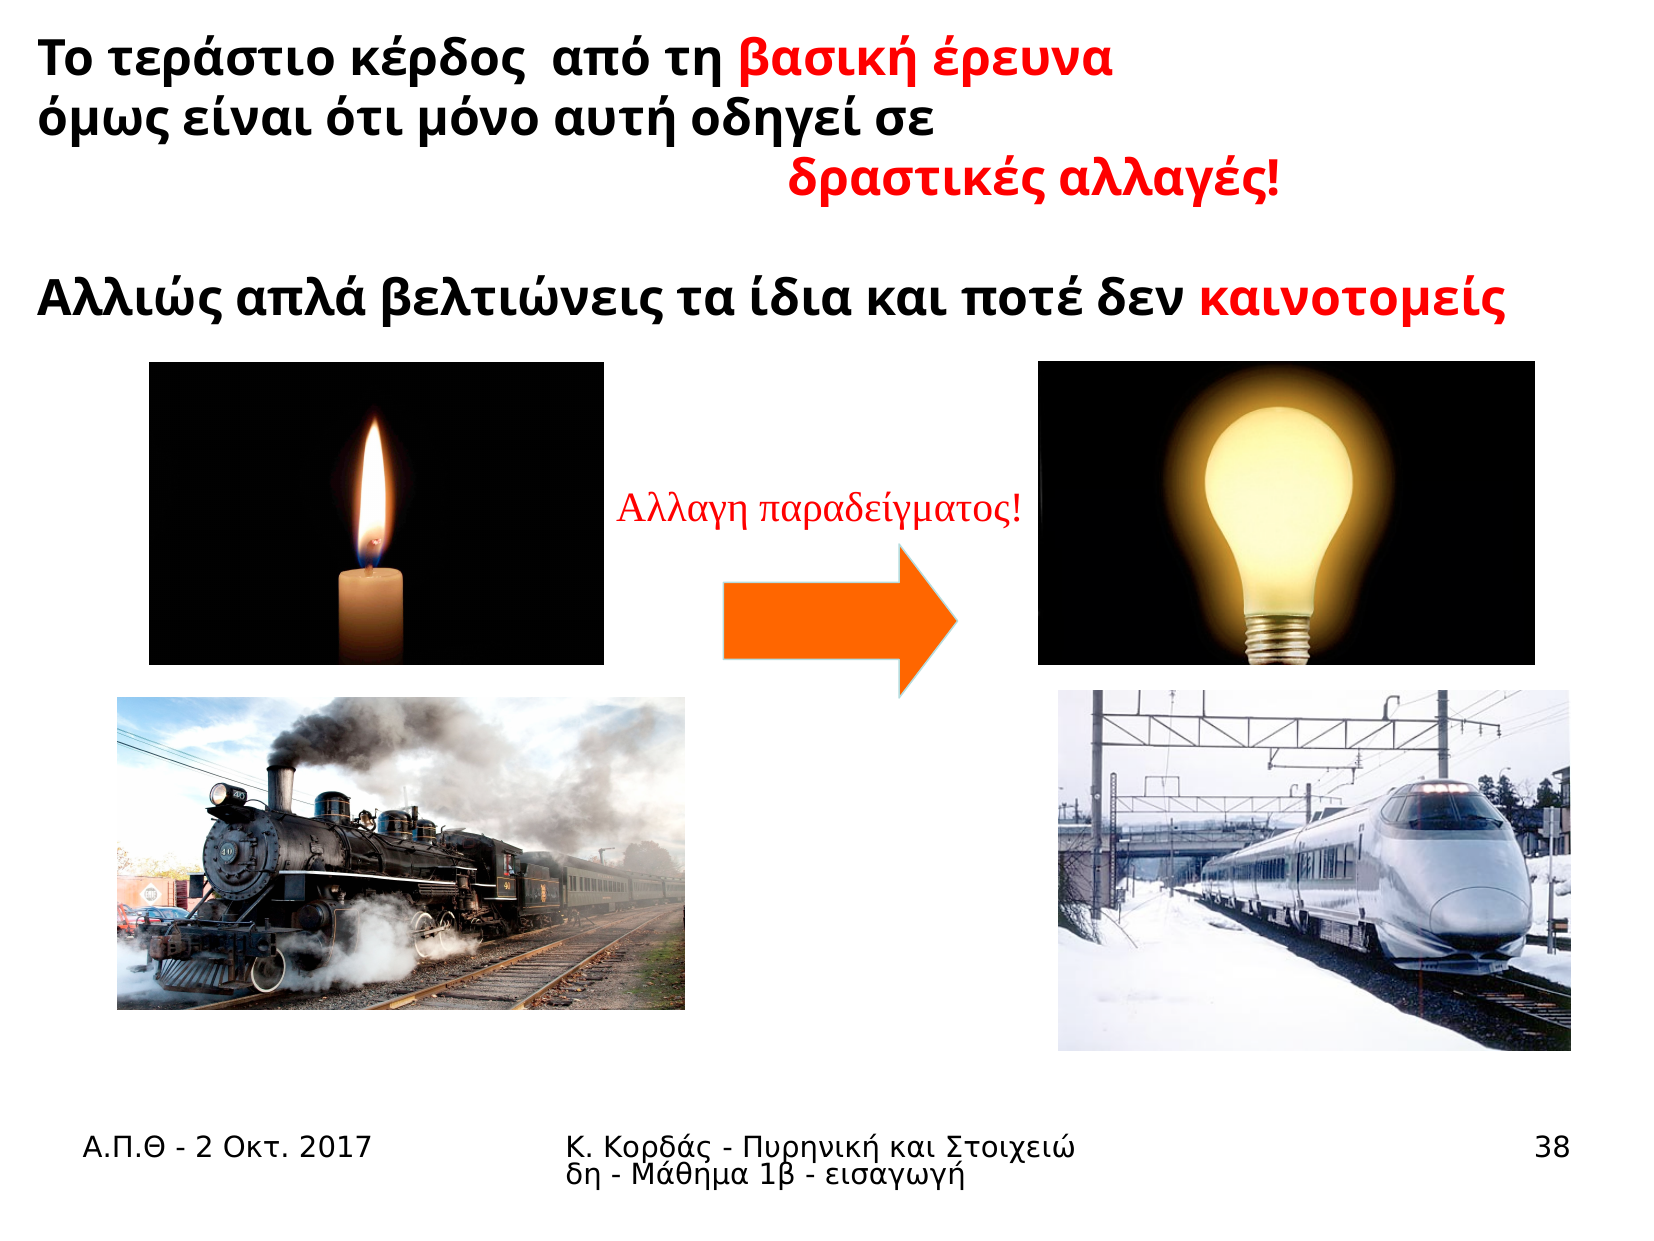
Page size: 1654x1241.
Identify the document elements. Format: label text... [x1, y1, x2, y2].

title To τεράστιο κέρδος από τη βασική έρευνα όμως είναι ότι μόνο αυτή οδηγεί σε δραστικές αλλαγές! Αλλιώς απλά βελτιώνεις τα ίδια και ποτέ δεν καινοτομείς [22, 18, 1613, 263]
picture [1058, 690, 1571, 1051]
text_box Αλλαγη παραδείγματος! [601, 472, 1040, 538]
picture [1038, 361, 1535, 665]
picture [149, 362, 604, 665]
text_box [723, 544, 958, 698]
picture [117, 697, 685, 1010]
